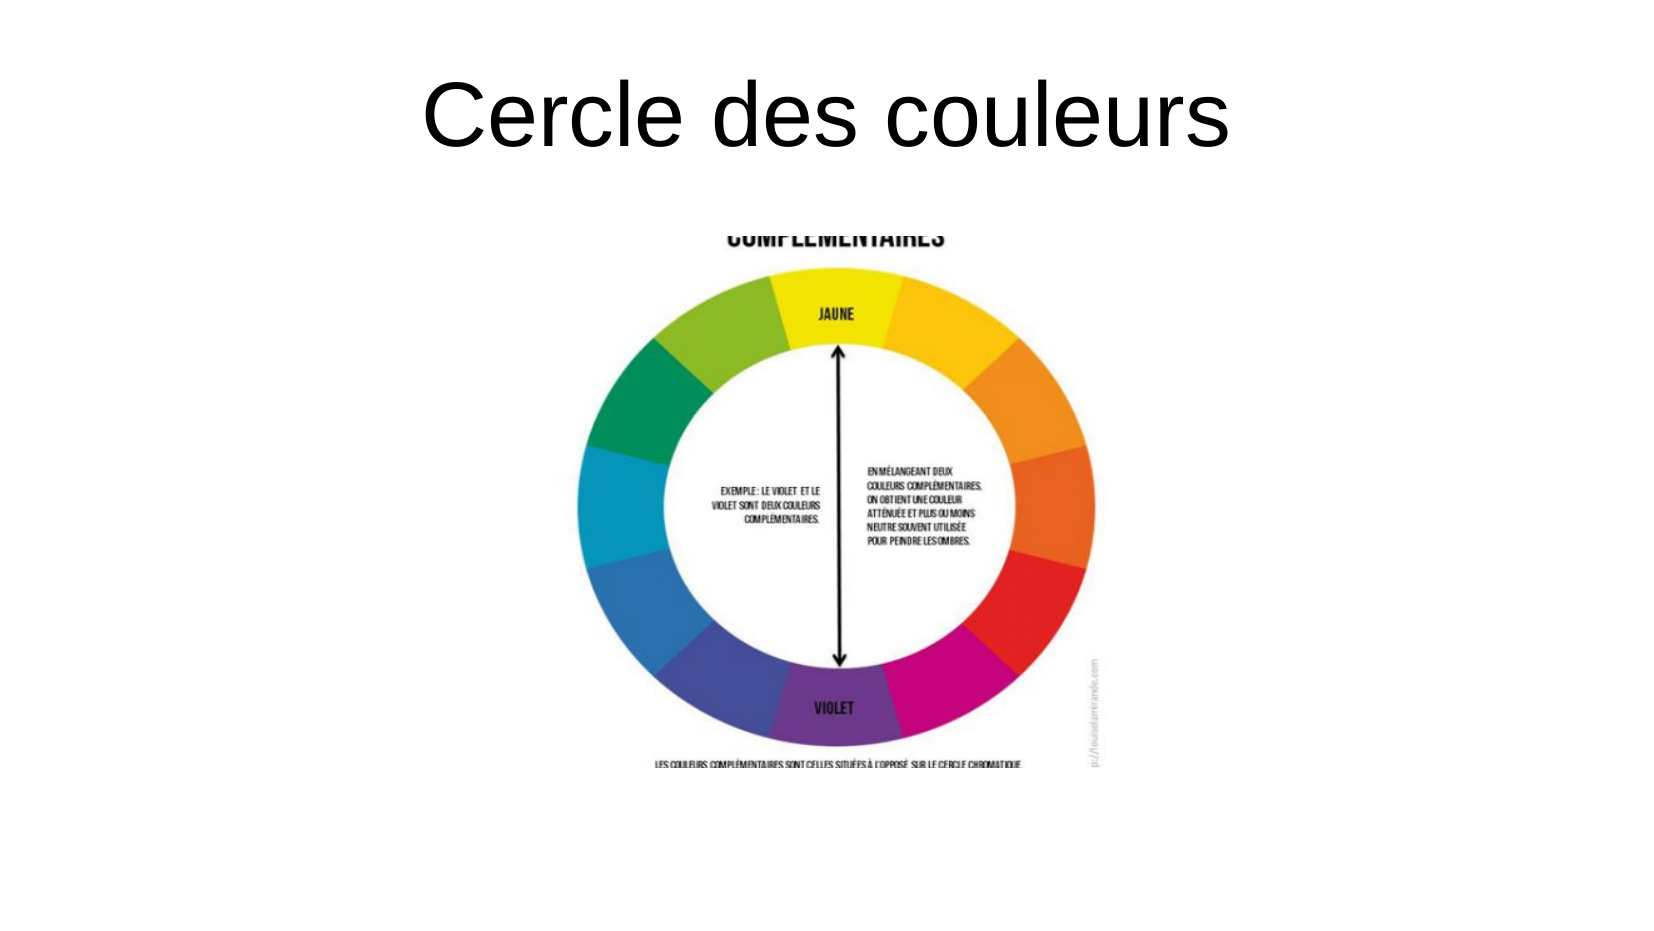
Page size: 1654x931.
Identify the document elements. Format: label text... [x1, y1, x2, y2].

title Cercle des couleurs [82, 37, 1571, 193]
picture [555, 236, 1118, 768]
